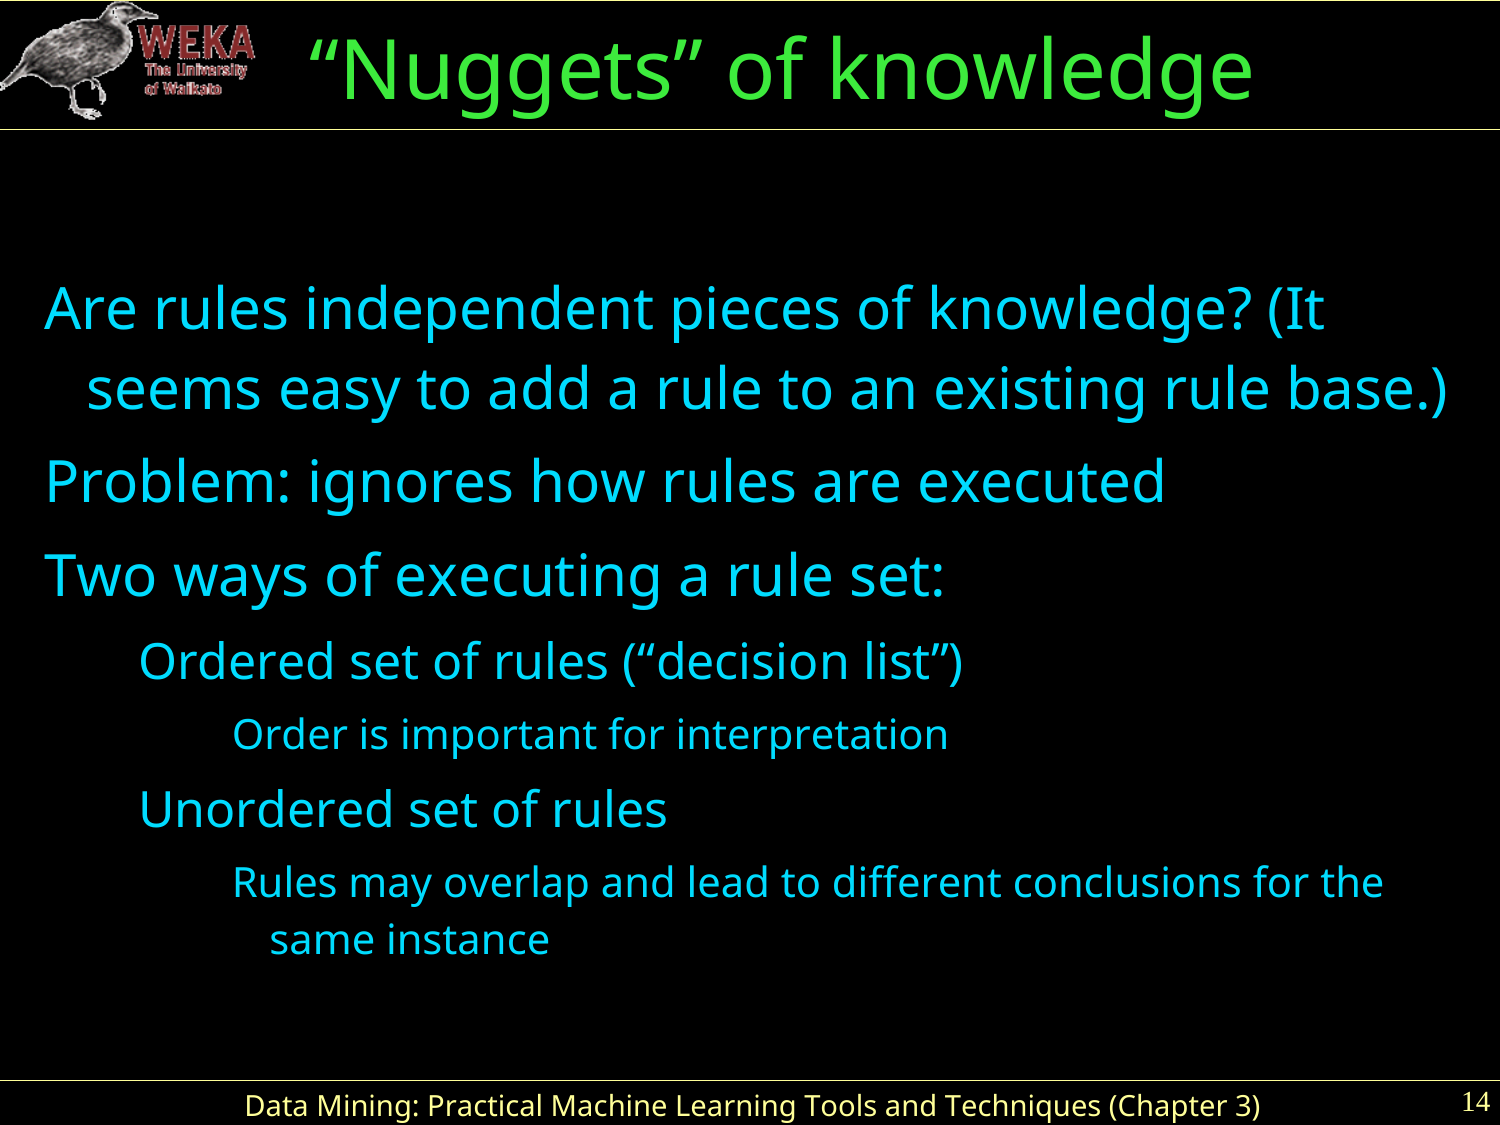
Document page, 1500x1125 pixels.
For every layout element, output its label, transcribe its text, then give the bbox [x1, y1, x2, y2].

title “Nuggets” of knowledge [295, 0, 1500, 148]
picture [0, 1, 266, 129]
text_box Are rules independent pieces of knowledge? (It seems easy to add a rule to an existing rule base.) Problem: ignores how rules are executed Two ways of executing a rule set: Ordered set of rules (“decision list”) Order is important for interpretation Unordered set of rules Rules may overlap and lead to different conclusions for the same instance [29, 260, 1477, 936]
